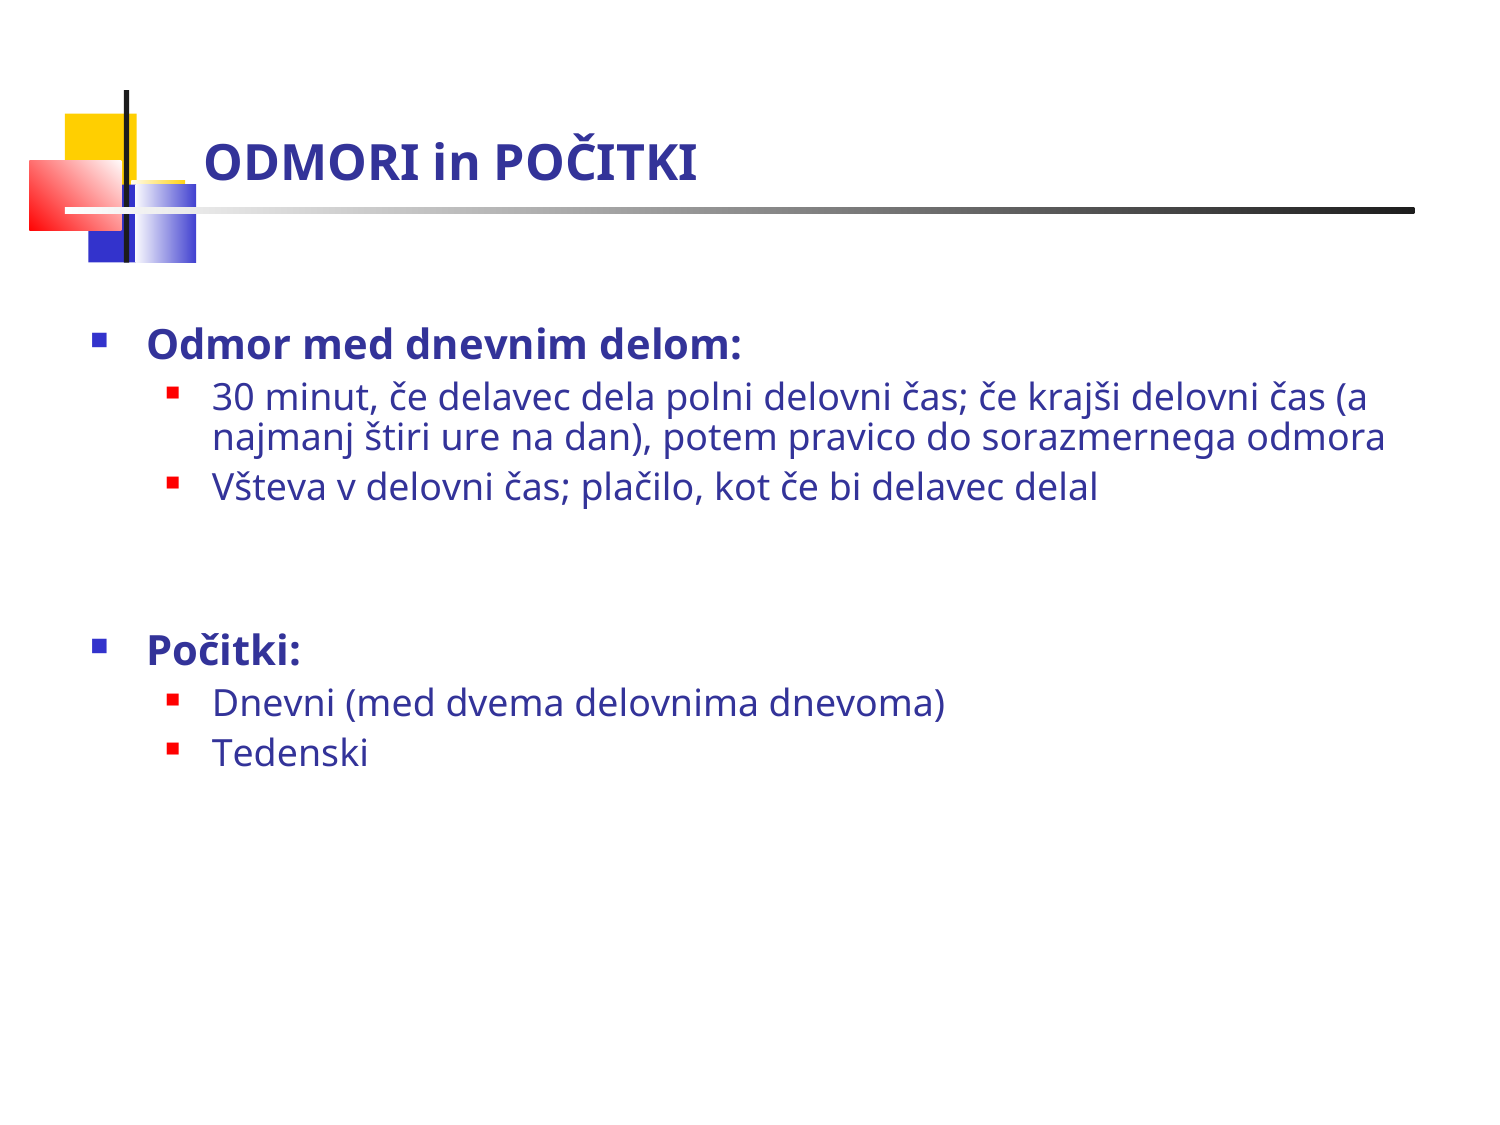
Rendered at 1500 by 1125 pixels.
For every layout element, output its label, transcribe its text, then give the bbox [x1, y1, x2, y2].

list Odmor med dnevnim delom: 30 minut, če delavec dela polni delovni čas; če krajši delovni čas (a najmanj štiri ure na dan), potem pravico do sorazmernega odmora Všteva v delovni čas; plačilo, kot če bi delavec delal Počitki: Dnevni (med dvema delovnima dnevoma) Tedenski [75, 255, 1426, 1005]
title ODMORI in POČITKI [188, 35, 1468, 199]
